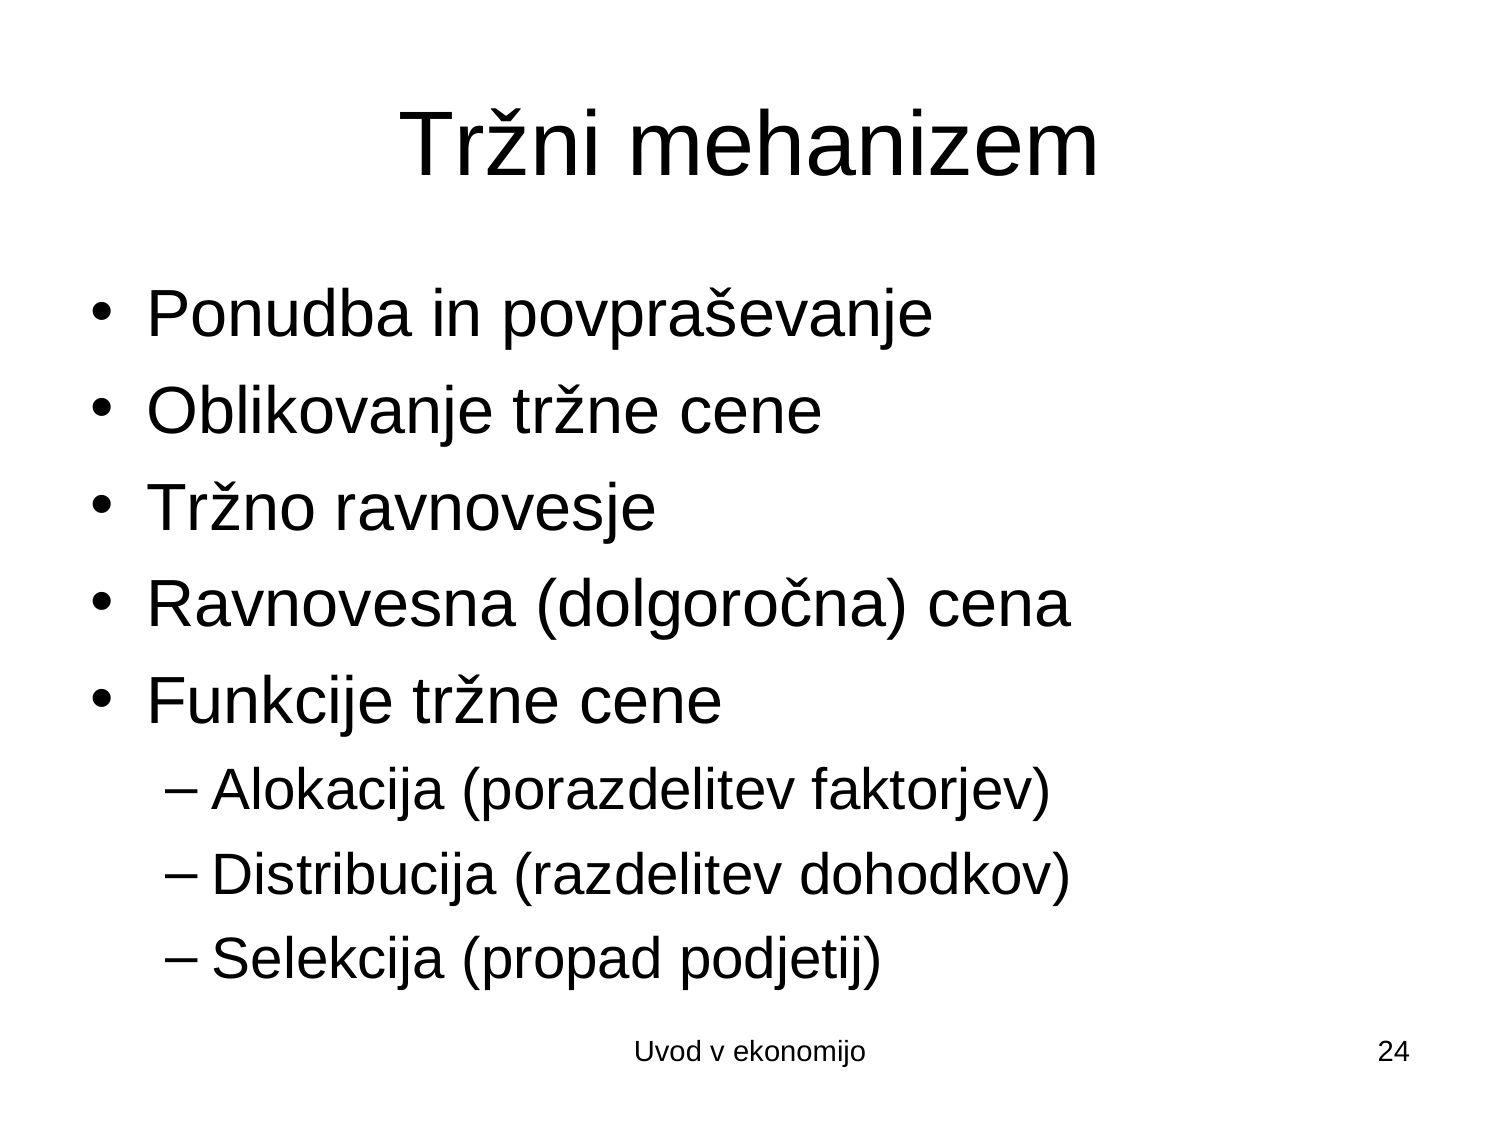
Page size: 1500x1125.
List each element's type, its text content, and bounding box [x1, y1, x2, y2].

title Tržni mehanizem [75, 45, 1426, 233]
text_box Uvod v ekonomijo [512, 1024, 988, 1103]
text_box <number> [1074, 1024, 1426, 1103]
list Ponudba in povpraševanje Oblikovanje tržne cene Tržno ravnovesje Ravnovesna (dolgoročna) cena Funkcije tržne cene Alokacija (porazdelitev faktorjev) Distribucija (razdelitev dohodkov) Selekcija (propad podjetij) [75, 262, 1426, 1006]
